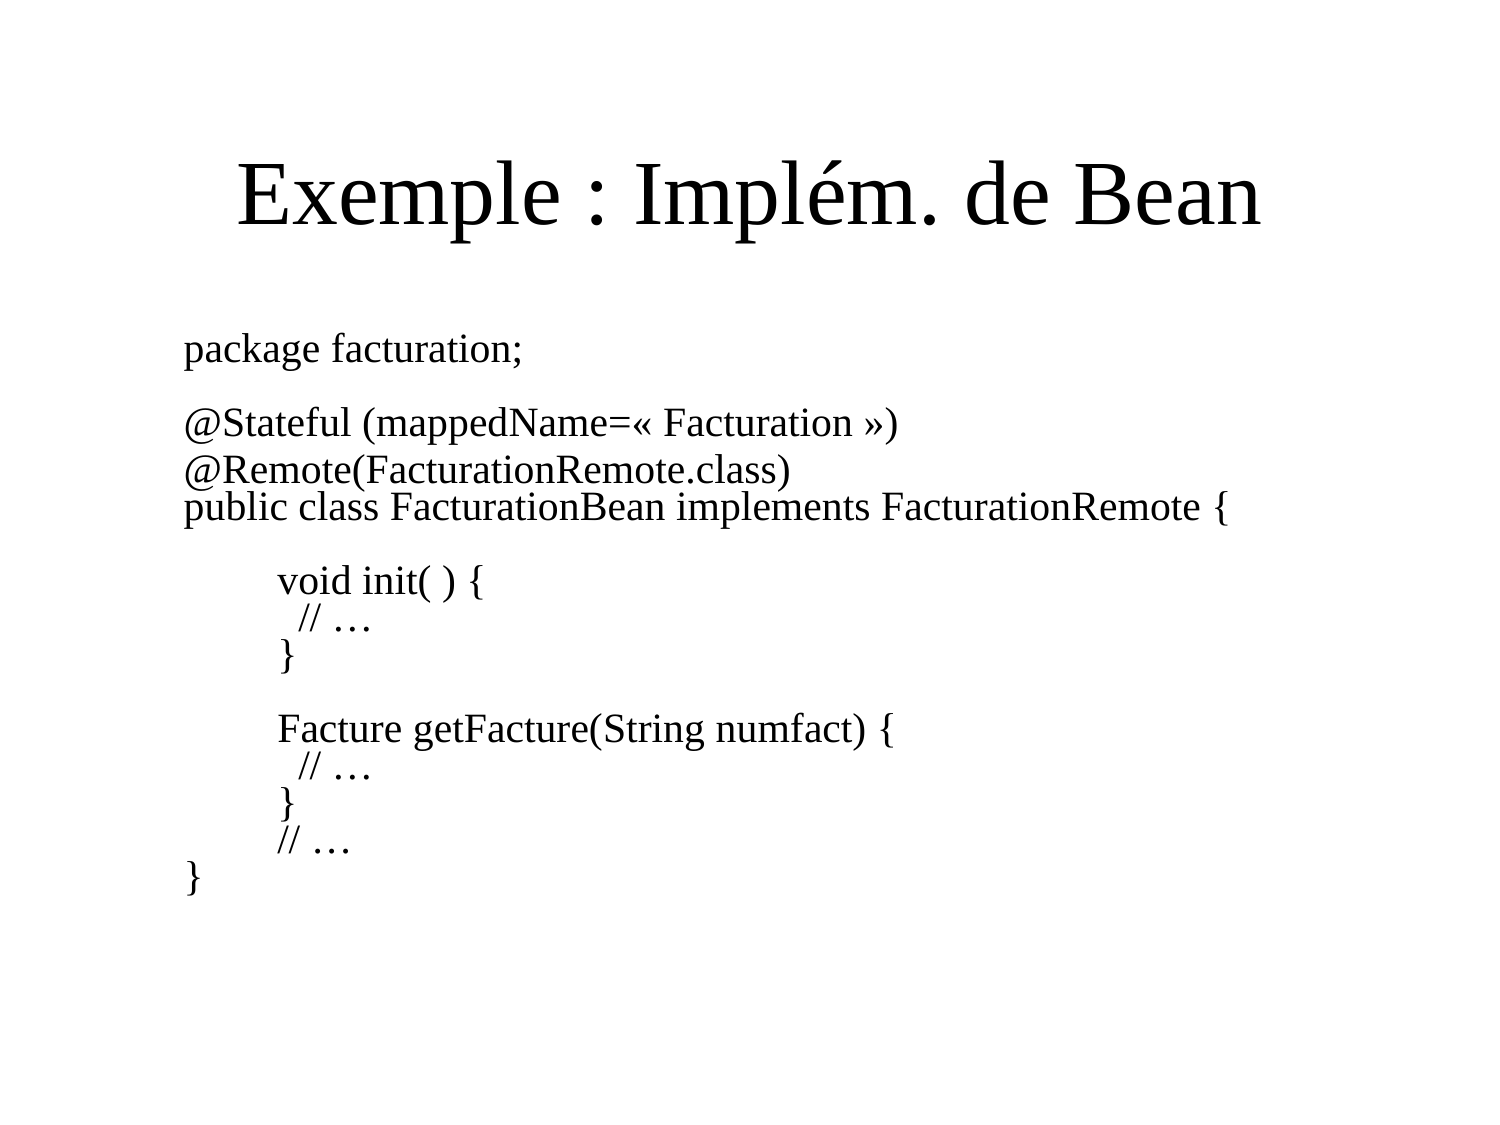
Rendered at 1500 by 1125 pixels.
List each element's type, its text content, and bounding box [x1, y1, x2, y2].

title Exemple : Implém. de Bean [112, 99, 1388, 288]
list package facturation; @Stateful (mappedName=« Facturation ») @Remote(FacturationRemote.class) public class FacturationBean implements FacturationRemote { void init( ) { // … } Facture getFacture(String numfact) { // … } // … } [112, 324, 1388, 1001]
